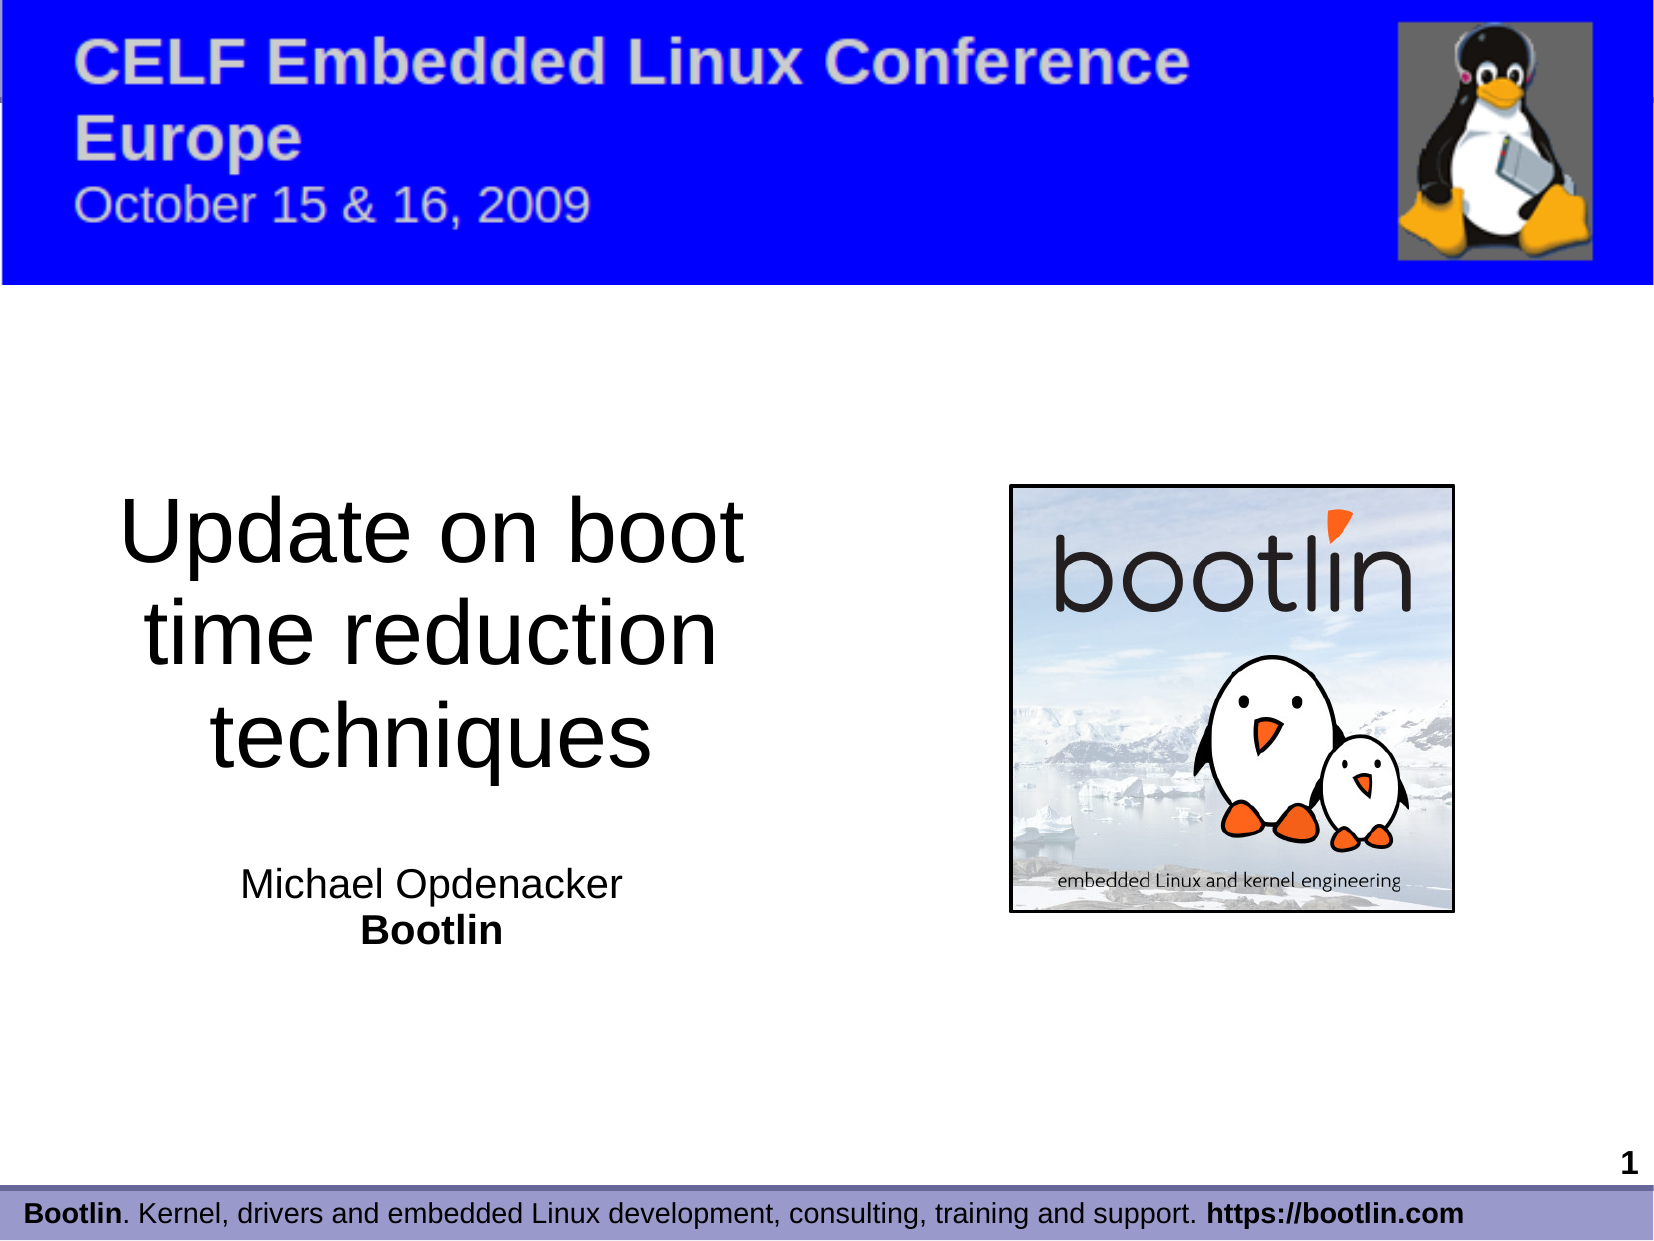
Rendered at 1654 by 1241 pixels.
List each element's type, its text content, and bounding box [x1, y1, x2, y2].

picture [1009, 484, 1455, 913]
picture [0, 0, 1654, 285]
subtitle Update on boot time reduction techniques Michael Opdenacker Bootlin [47, 398, 799, 1035]
